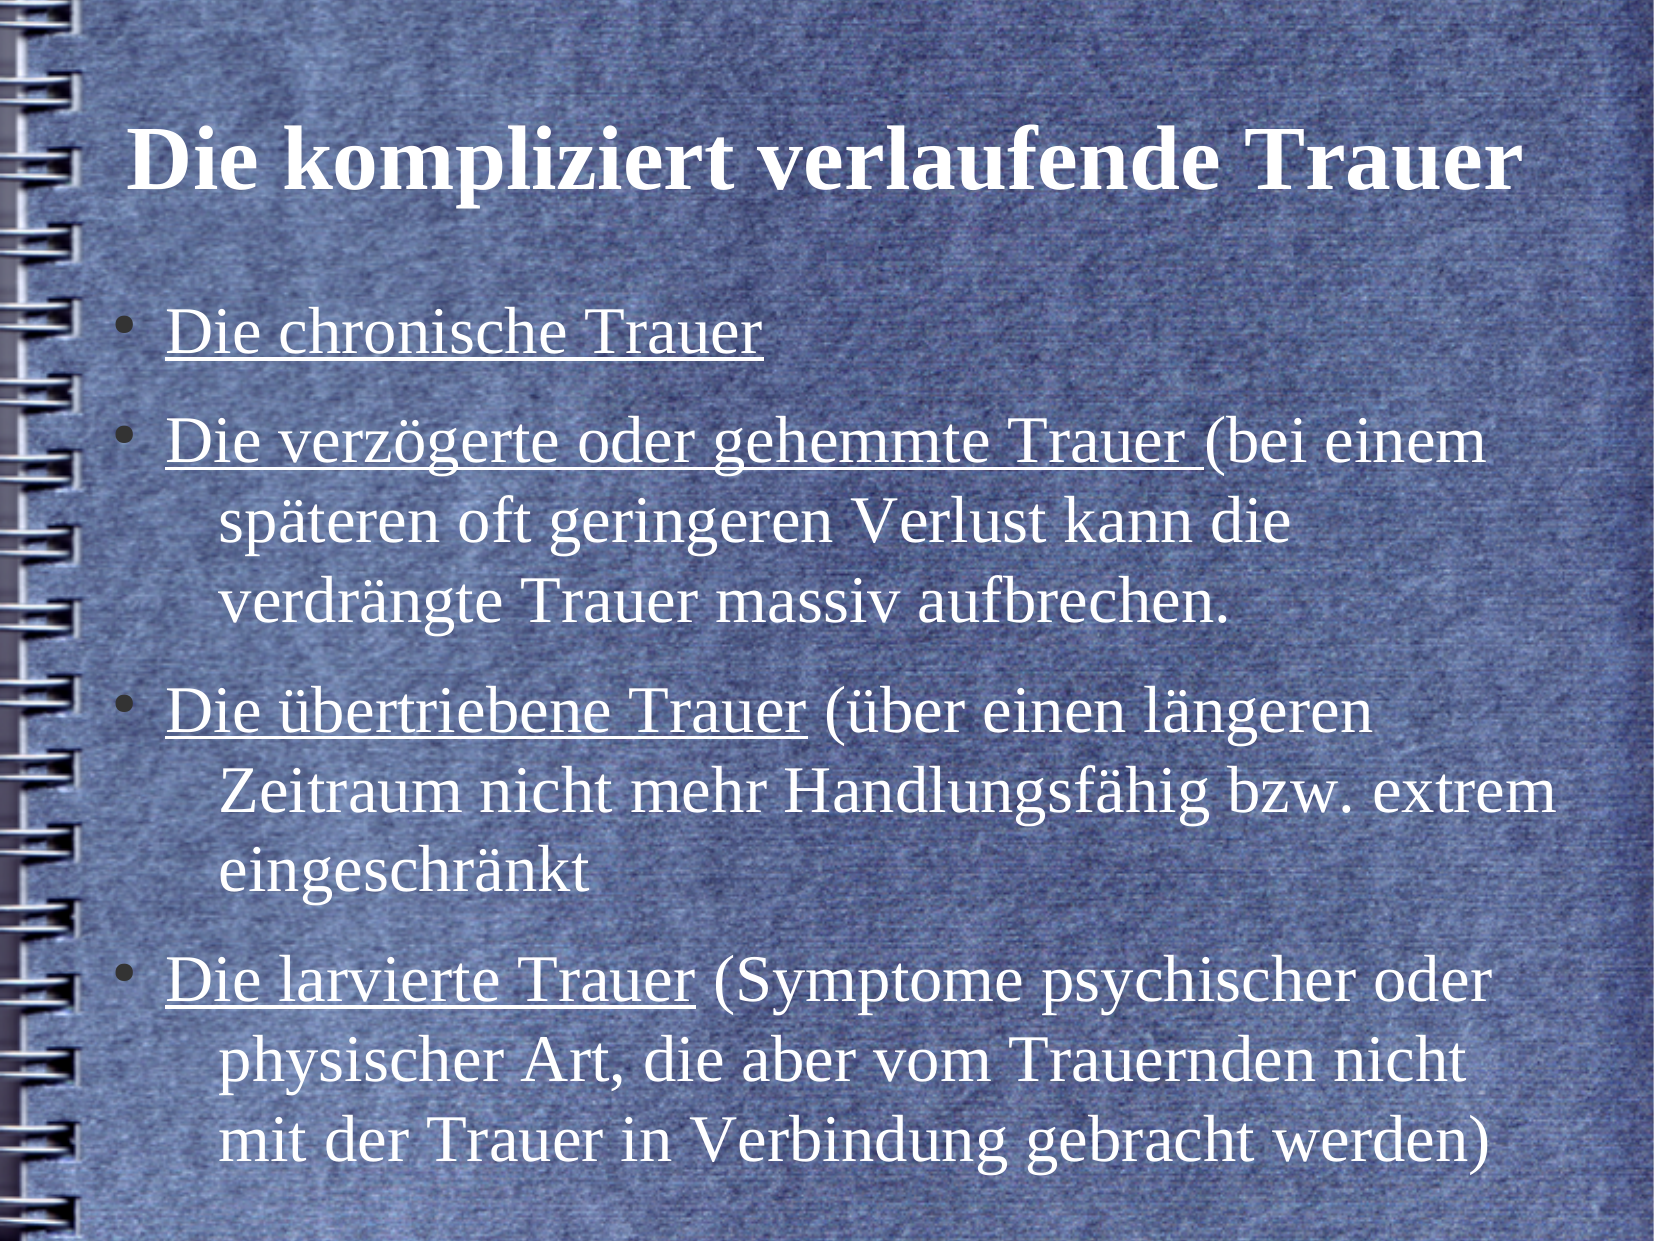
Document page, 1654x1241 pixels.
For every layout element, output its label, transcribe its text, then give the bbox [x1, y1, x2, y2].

title Die kompliziert verlaufende Trauer [82, 56, 1571, 250]
picture [0, 0, 1654, 1241]
list Die chronische Trauer Die verzögerte oder gehemmte Trauer (bei einem späteren oft geringeren Verlust kann die verdrängte Trauer massiv aufbrechen. Die übertriebene Trauer (über einen längeren Zeitraum nicht mehr Handlungsfähig bzw. extrem eingeschränkt Die larvierte Trauer (Symptome psychischer oder physischer Art, die aber vom Trauernden nicht mit der Trauer in Verbindung gebracht werden) [76, 177, 1565, 1110]
